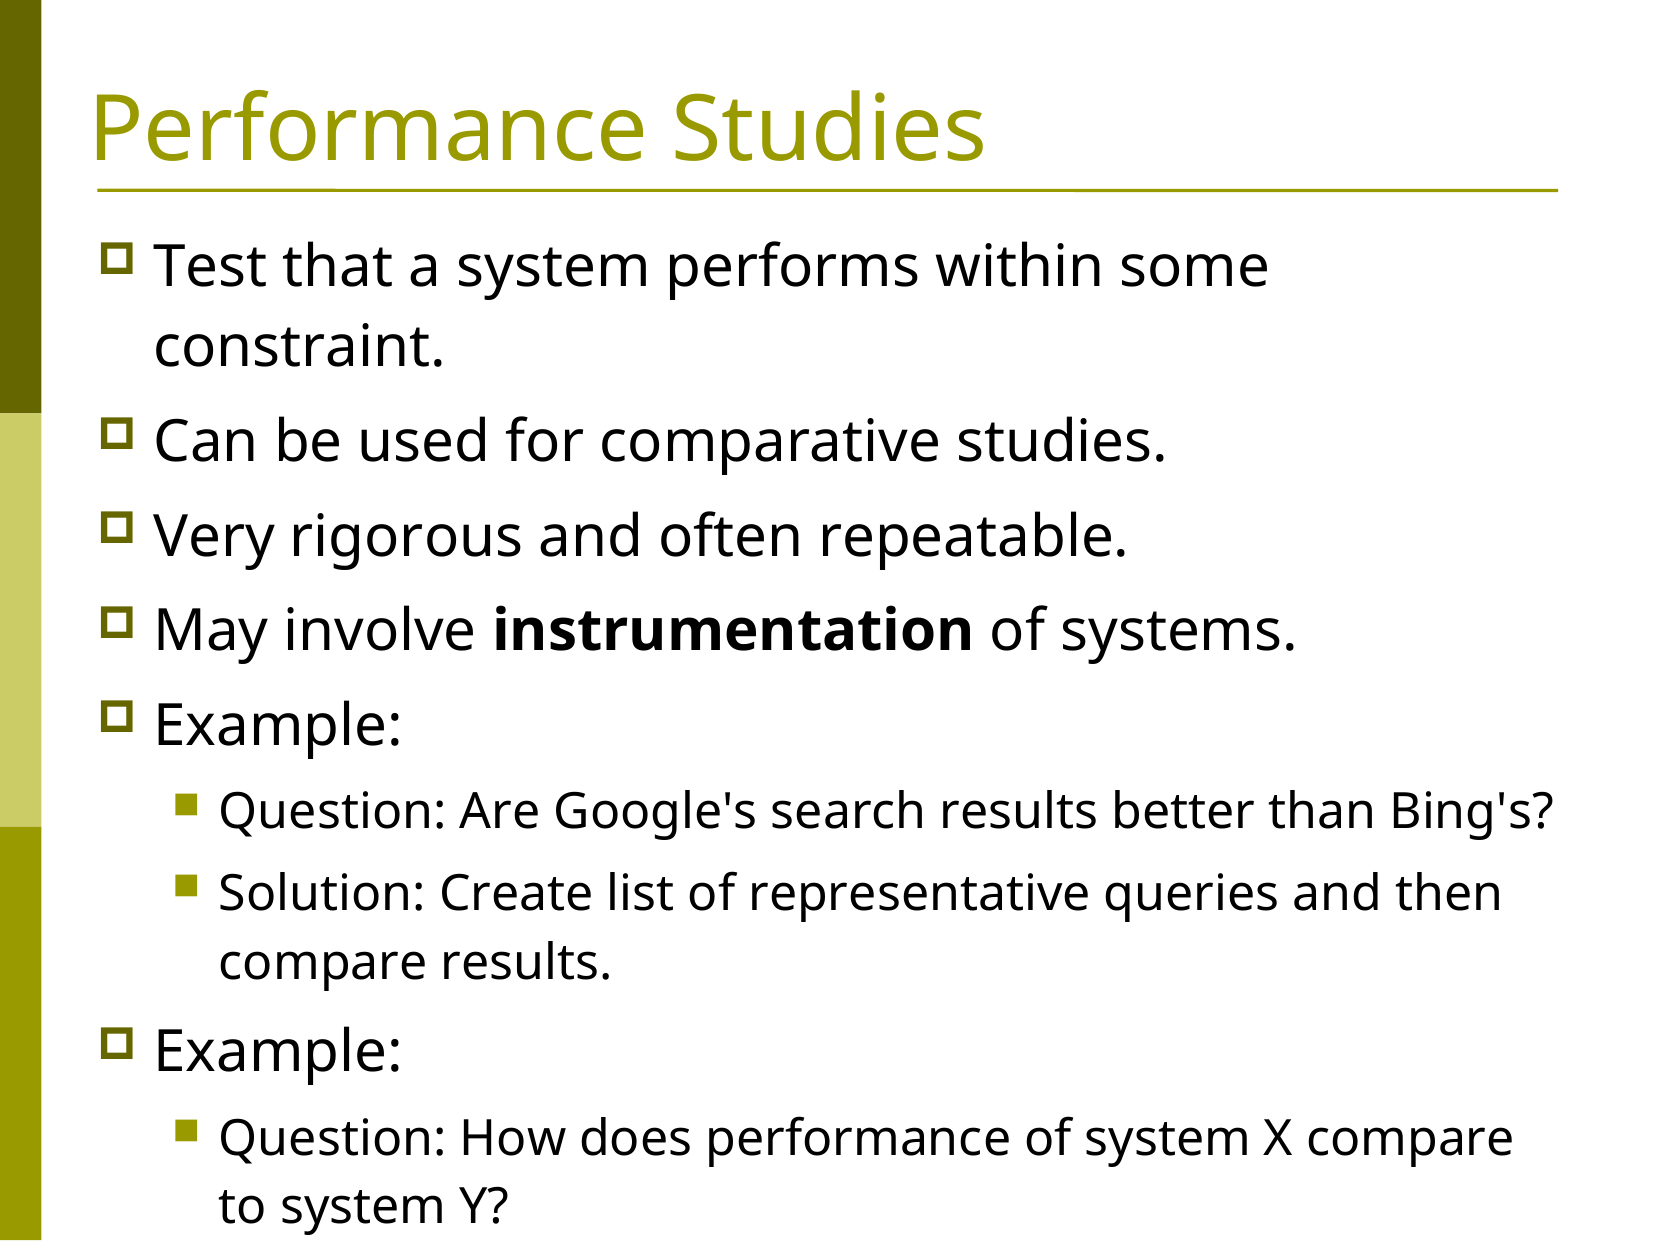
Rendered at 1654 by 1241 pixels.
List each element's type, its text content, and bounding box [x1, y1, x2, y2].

title Performance Studies [88, 43, 1577, 207]
list Test that a system performs within some constraint. Can be used for comparative studies. Very rigorous and often repeatable. May involve instrumentation of systems. Example: Question: Are Google's search results better than Bing's? Solution: Create list of representative queries and then compare results. Example: Question: How does performance of system X compare to system Y? [82, 216, 1571, 1210]
